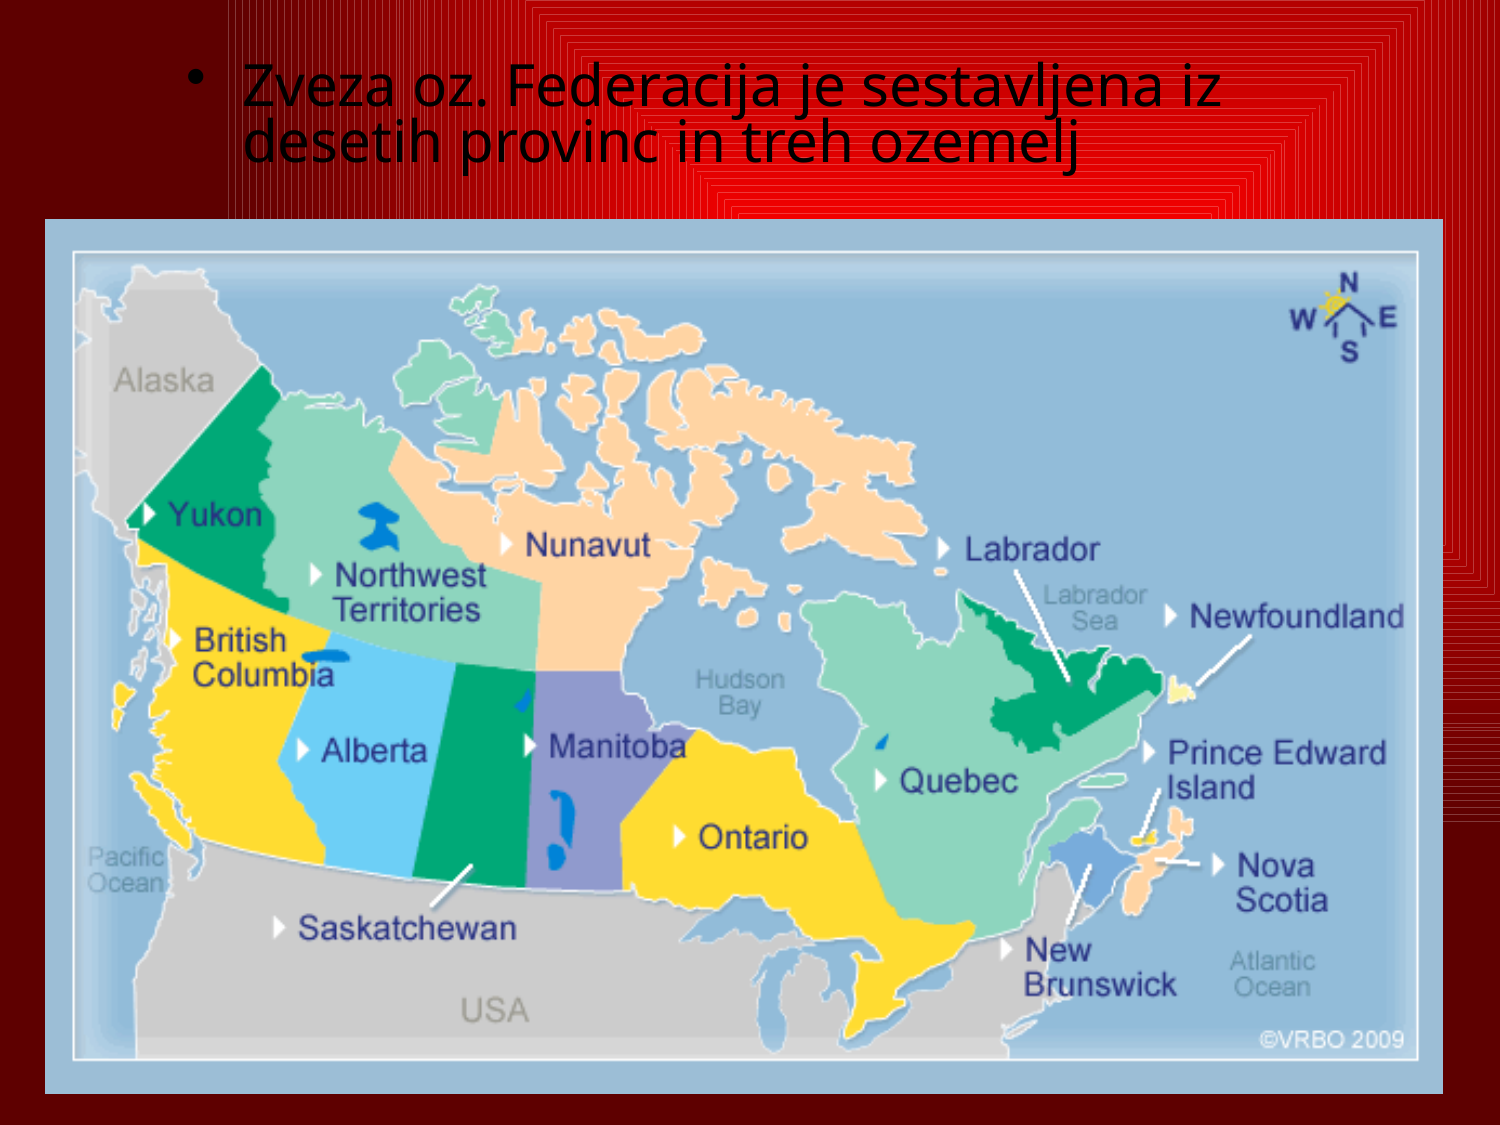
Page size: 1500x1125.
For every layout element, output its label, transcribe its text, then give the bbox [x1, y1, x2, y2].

picture [45, 219, 1443, 1094]
list Zveza oz. Federacija je sestavljena iz desetih provinc in treh ozemelj [171, 54, 1329, 219]
